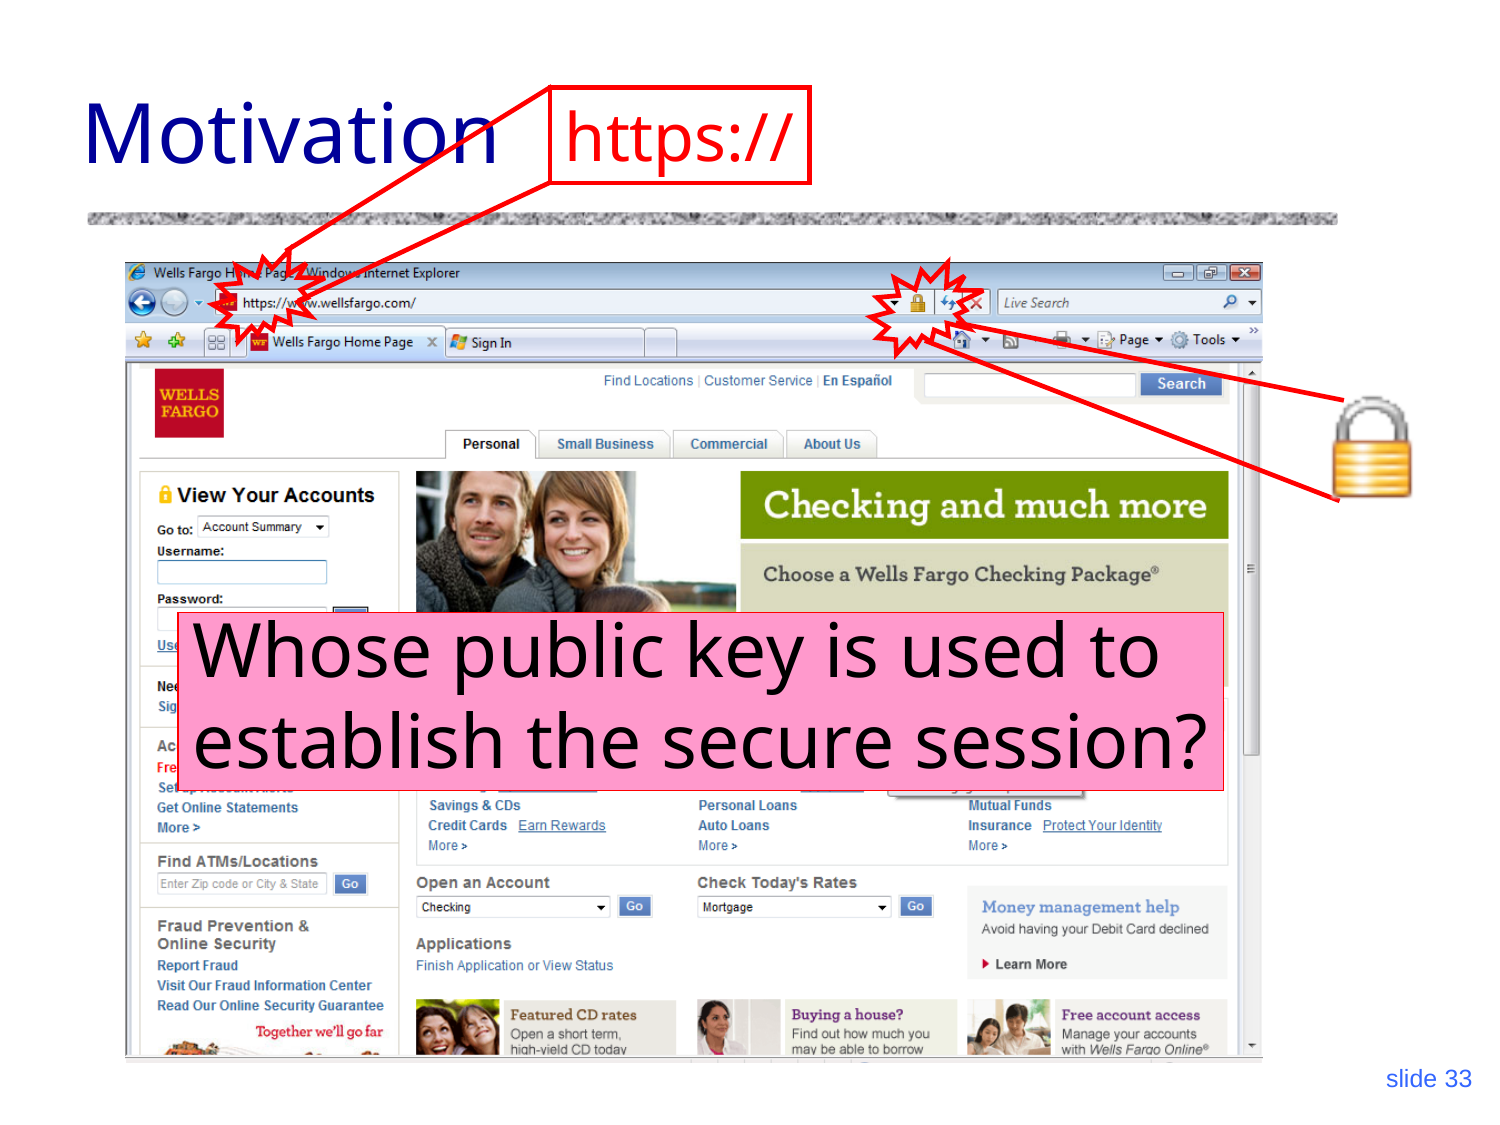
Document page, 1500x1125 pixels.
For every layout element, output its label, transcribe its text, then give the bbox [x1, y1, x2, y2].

picture [87, 212, 342, 226]
picture [333, 212, 479, 226]
picture [879, 271, 970, 346]
picture [125, 262, 1263, 1063]
picture [465, 212, 1338, 226]
title Motivation [66, 37, 1342, 188]
picture [1304, 379, 1450, 526]
picture [291, 262, 302, 269]
text_box Whose public key is used to establish the secure session? [178, 612, 1224, 791]
picture [935, 327, 1263, 468]
picture [303, 262, 373, 293]
text_box https:// [549, 87, 810, 183]
picture [220, 262, 311, 333]
picture [950, 262, 1263, 381]
title Motivation [394, 92, 549, 188]
text_box slide <number> [1174, 1025, 1488, 1101]
picture [237, 262, 258, 272]
